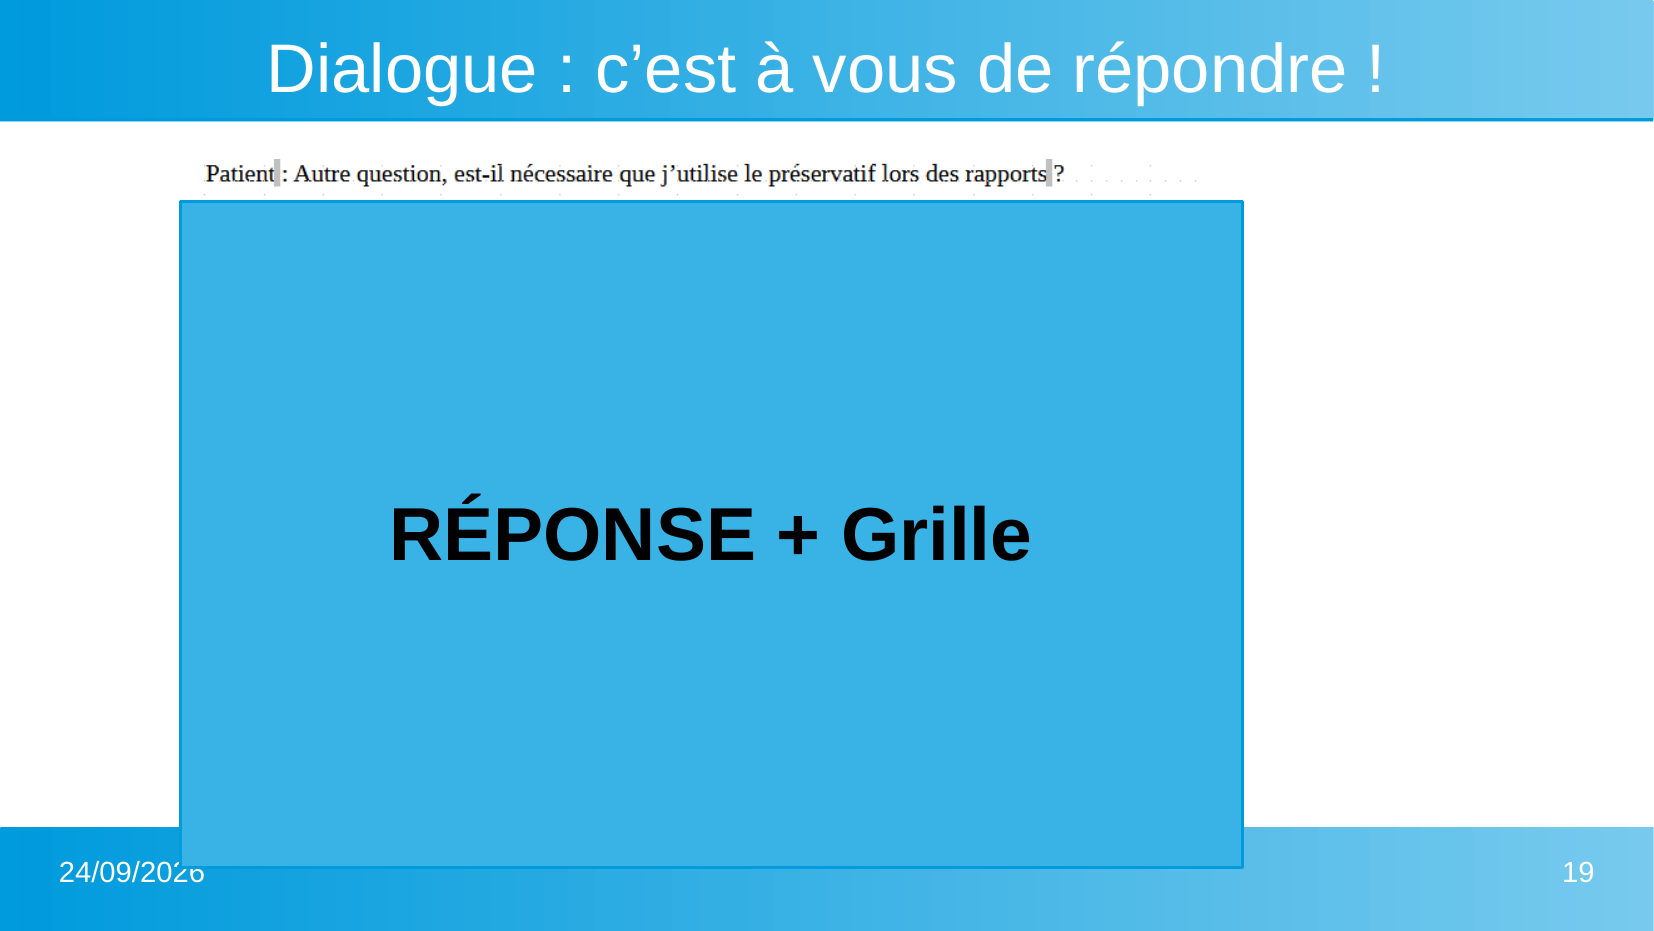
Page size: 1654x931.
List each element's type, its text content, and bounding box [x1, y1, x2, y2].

title Dialogue : c’est à vous de répondre ! [59, 29, 1595, 108]
text_box RÉPONSE + Grille [180, 201, 1243, 868]
picture [194, 159, 1210, 199]
